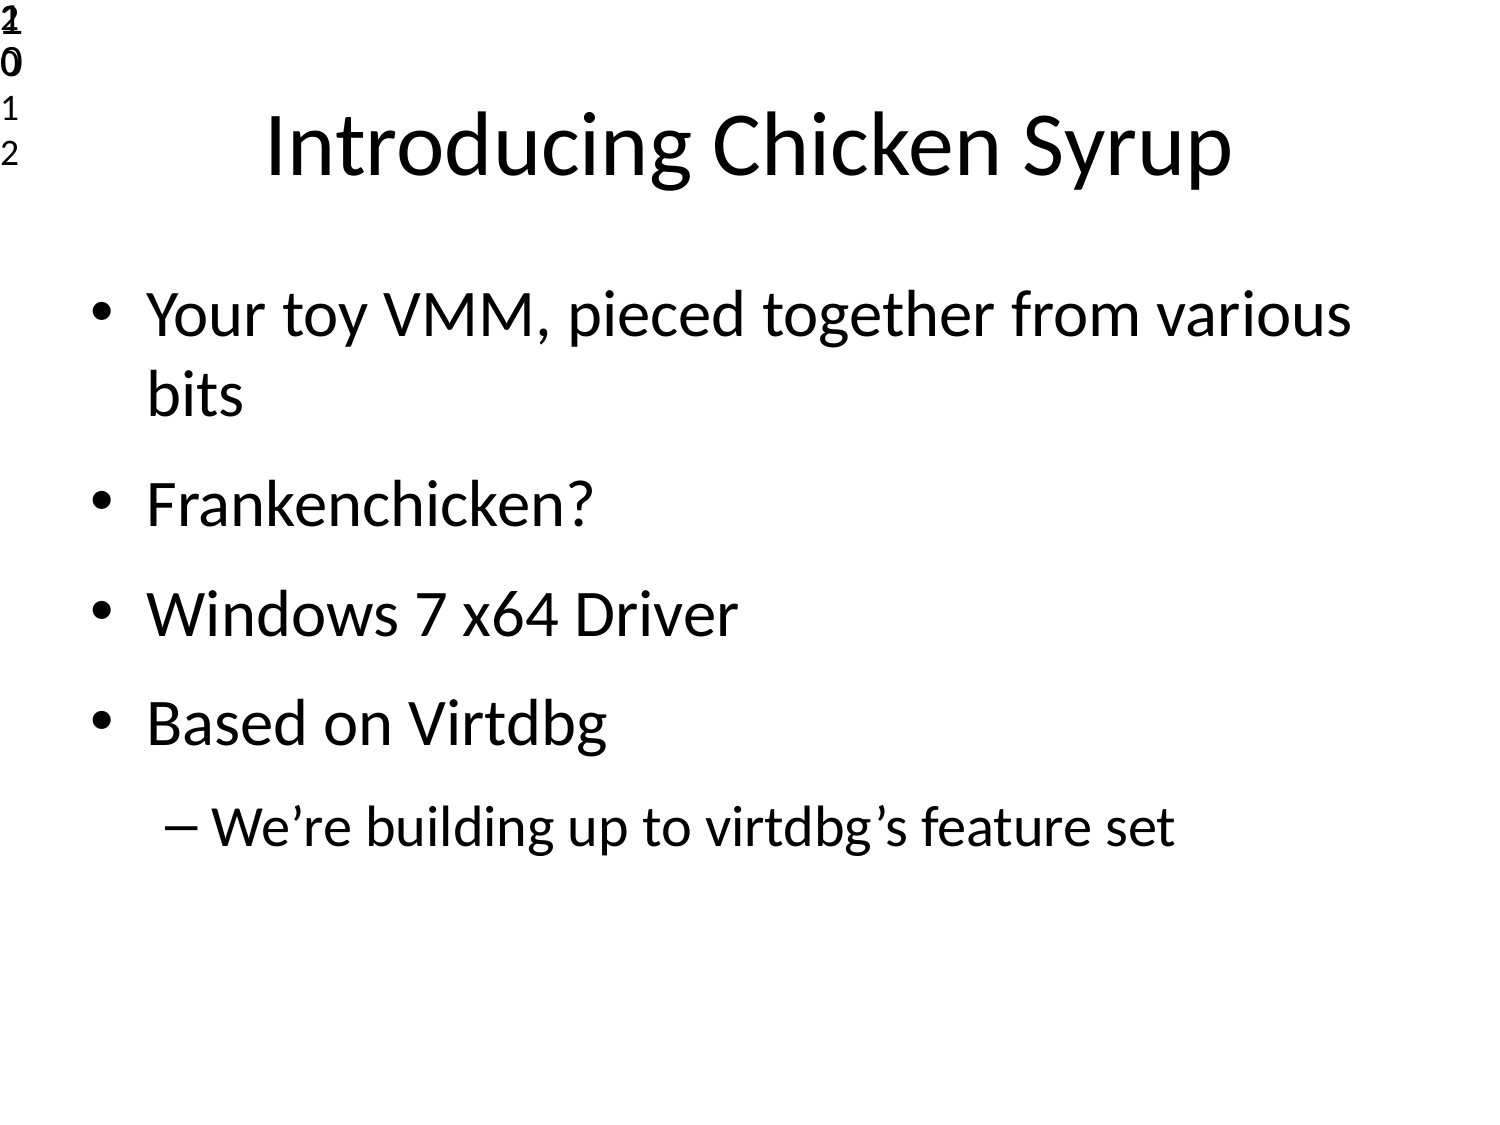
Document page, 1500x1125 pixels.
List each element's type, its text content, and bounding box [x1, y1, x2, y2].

title Introducing Chicken Syrup [75, 45, 1425, 233]
list Your toy VMM, pieced together from various bits Frankenchicken? Windows 7 x64 Driver Based on Virtdbg We’re building up to virtdbg’s feature set [75, 262, 1425, 1005]
